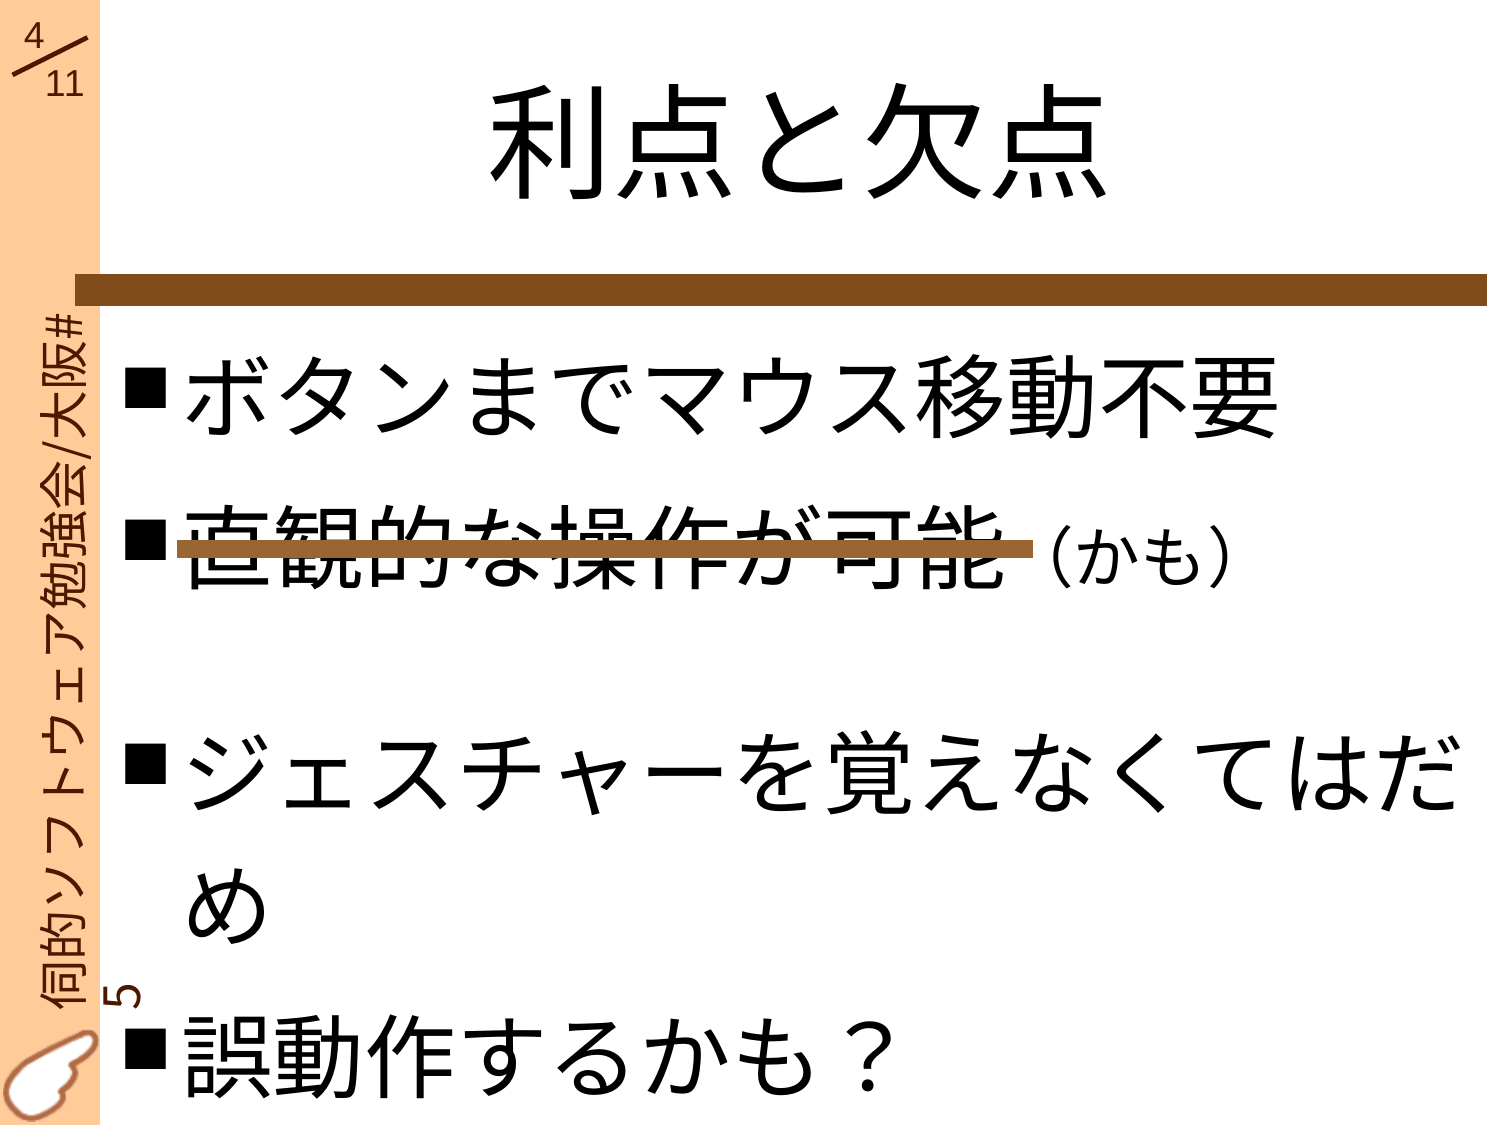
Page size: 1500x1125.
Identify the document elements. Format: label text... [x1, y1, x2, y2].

picture [3, 1029, 100, 1122]
title 利点と欠点 [125, 17, 1476, 254]
list ボタンまでマウス移動不要 直観的な操作が可能（かも） ジェスチャーを覚えなくてはだめ 誤動作するかも？ [125, 324, 1476, 1101]
